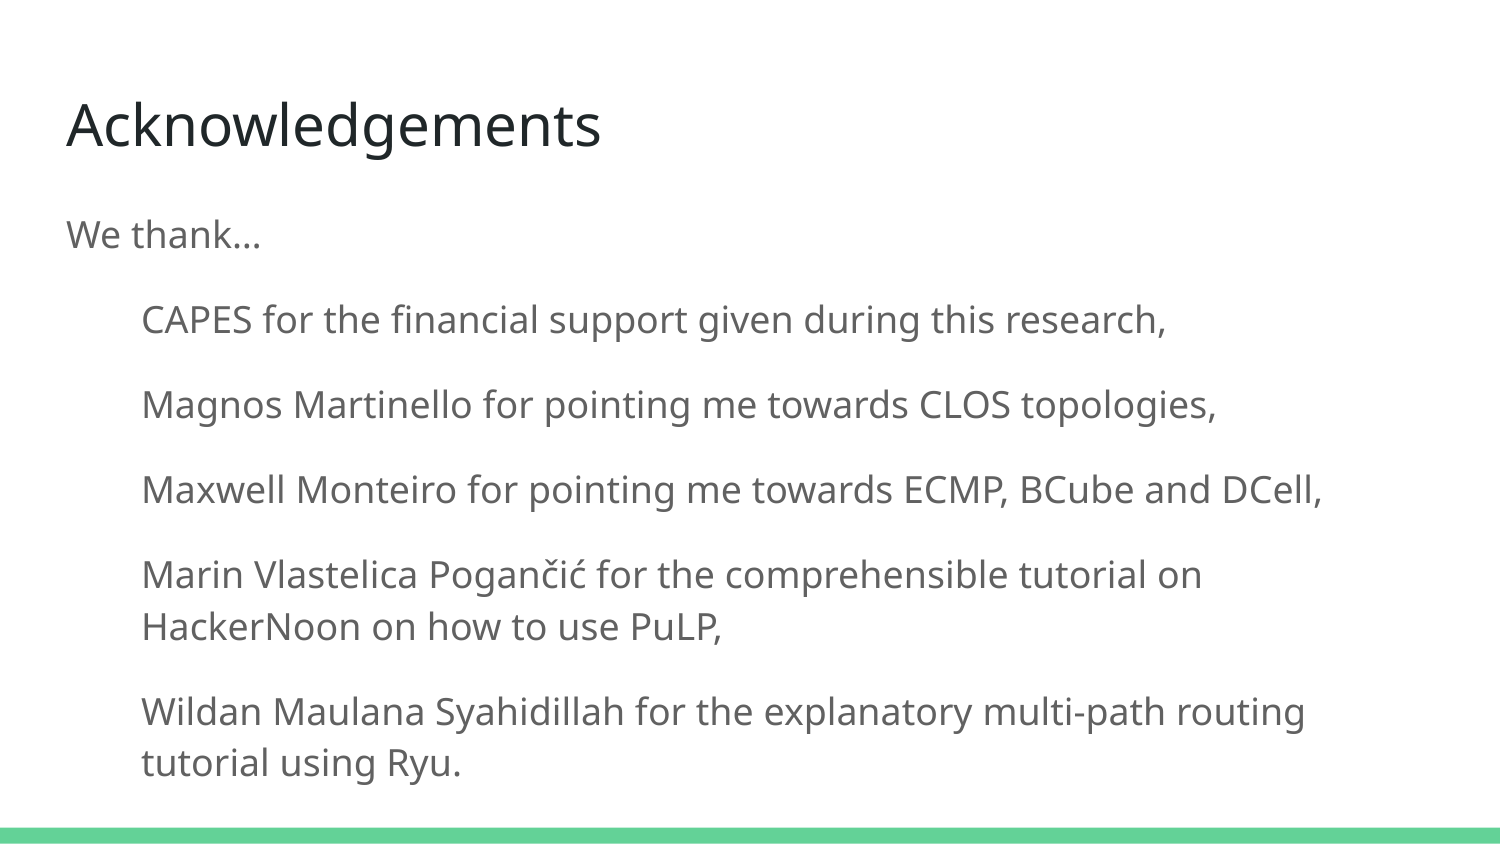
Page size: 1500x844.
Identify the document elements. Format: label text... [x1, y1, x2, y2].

list We thank… CAPES for the financial support given during this research, Magnos Martinello for pointing me towards CLOS topologies, Maxwell Monteiro for pointing me towards ECMP, BCube and DCell, Marin Vlastelica Pogančić for the comprehensible tutorial on HackerNoon on how to use PuLP, Wildan Maulana Syahidillah for the explanatory multi-path routing tutorial using Ryu. [51, 189, 1449, 750]
title Acknowledgements [51, 72, 1449, 167]
